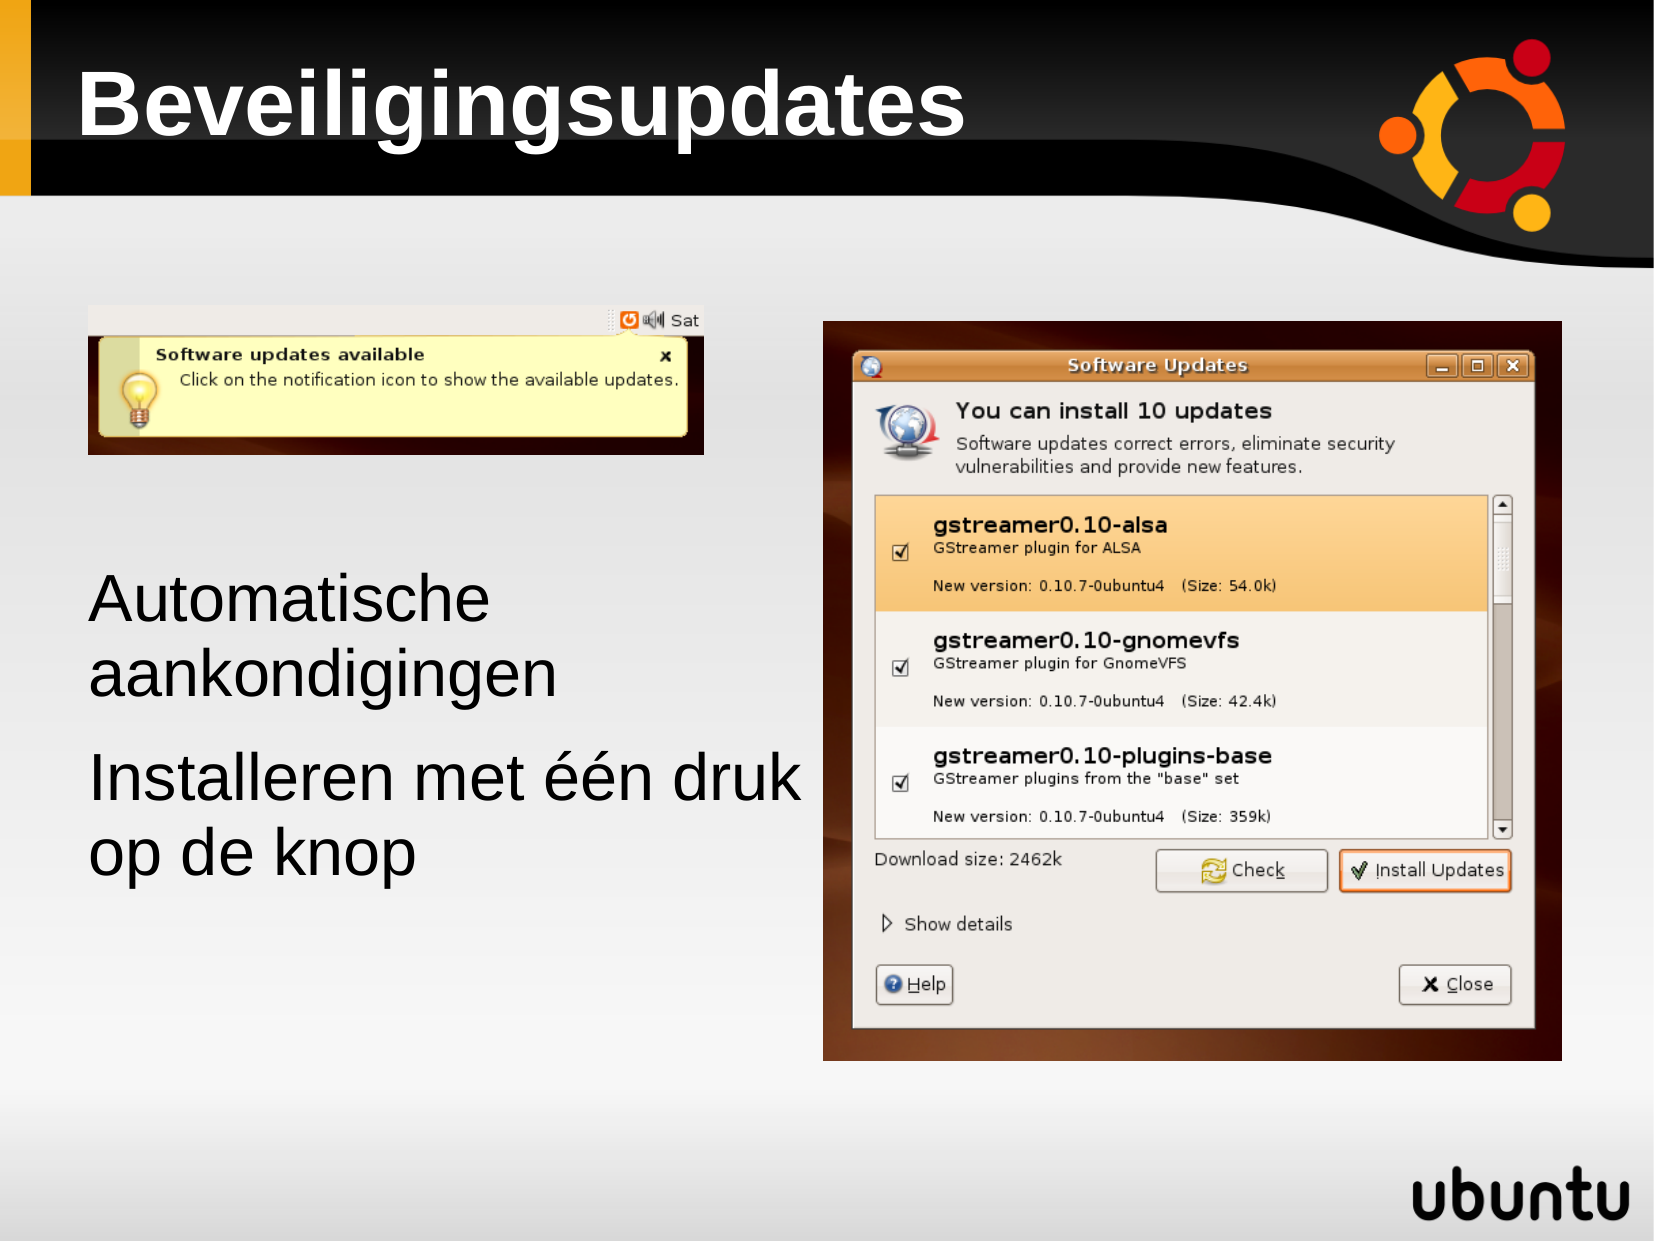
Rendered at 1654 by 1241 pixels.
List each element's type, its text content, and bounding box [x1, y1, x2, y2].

picture [0, 0, 1654, 1241]
title Beveiligingsupdates [76, 0, 1565, 208]
list Automatische aankondigingen Installeren met één druk op de knop [88, 561, 823, 975]
